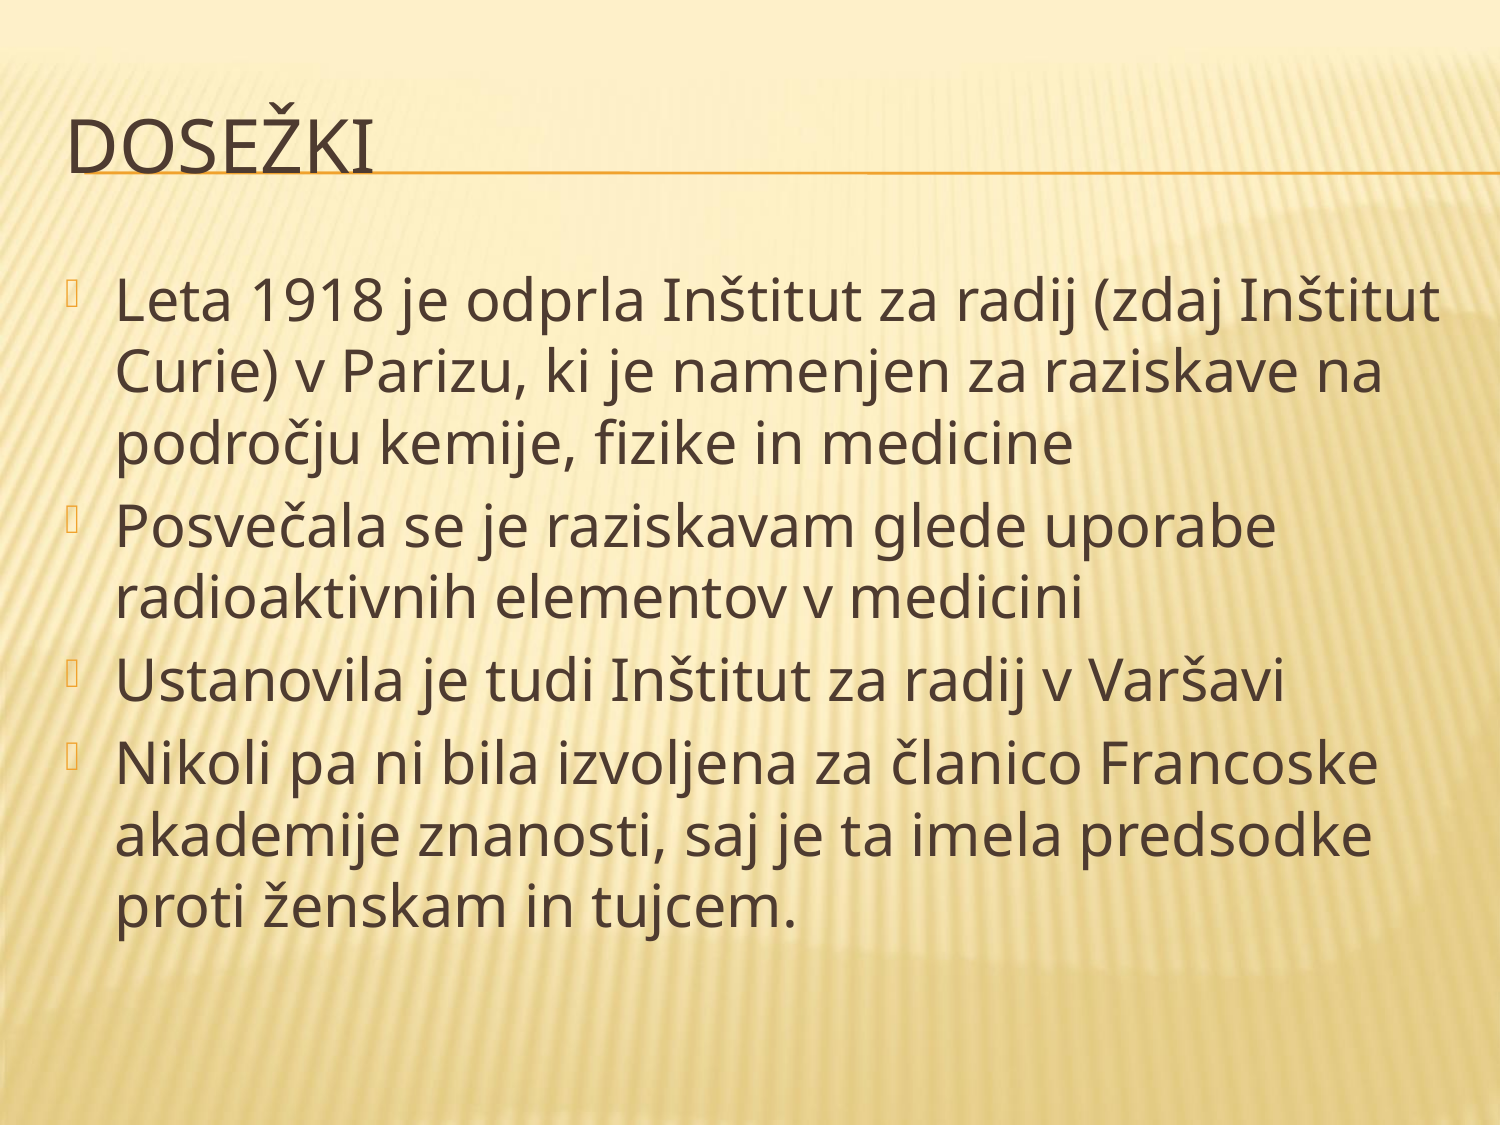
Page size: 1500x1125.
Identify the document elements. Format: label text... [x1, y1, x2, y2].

list Leta 1918 je odprla Inštitut za radij (zdaj Inštitut Curie) v Parizu, ki je namenjen za raziskave na področju kemije, fizike in medicine Posvečala se je raziskavam glede uporabe radioaktivnih elementov v medicini Ustanovila je tudi Inštitut za radij v Varšavi Nikoli pa ni bila izvoljena za članico Francoske akademije znanosti, saj je ta imela predsodke proti ženskam in tujcem. [50, 254, 1475, 998]
picture [0, 0, 1500, 1125]
title DOSEŽKI [50, 75, 1475, 213]
